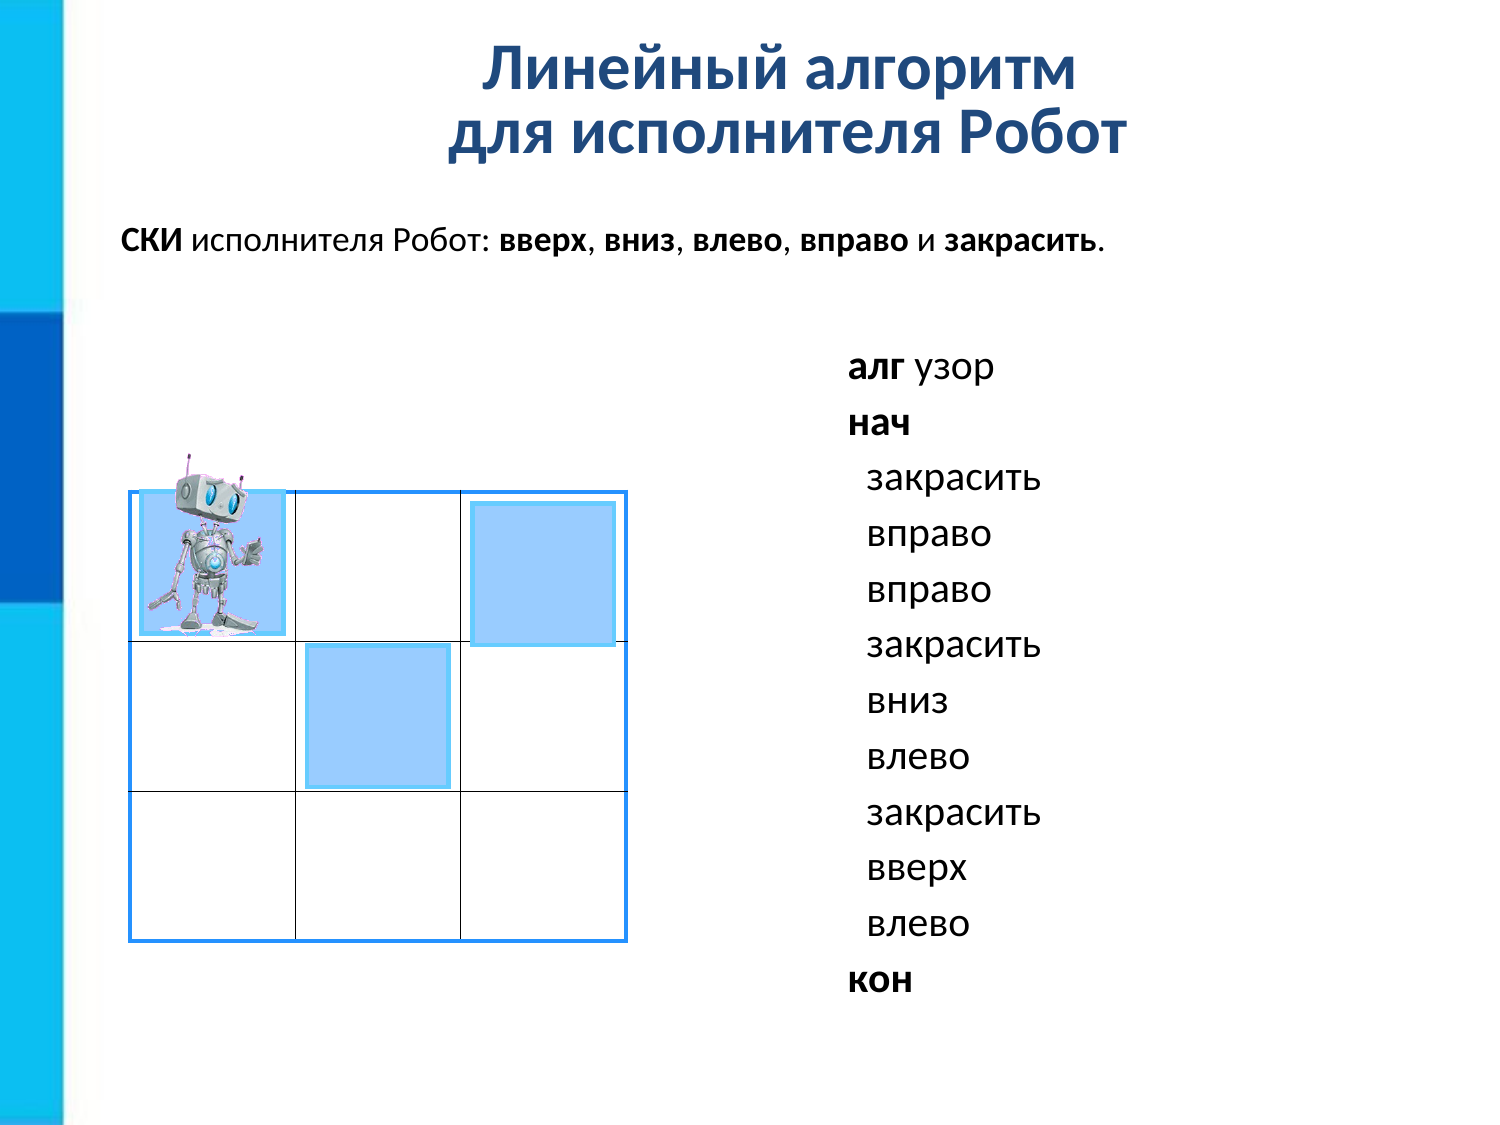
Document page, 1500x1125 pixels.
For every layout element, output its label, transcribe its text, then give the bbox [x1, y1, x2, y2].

table_header [461, 494, 624, 641]
text_box алг узор нач закрасить вправо вправо закрасить вниз влево закрасить вверх влево кон [832, 330, 1365, 1009]
table_cell [296, 792, 460, 939]
text_box Линейный алгоритм для исполнителя Робот [76, 30, 1500, 175]
text_box [307, 645, 449, 787]
table_cell [132, 642, 295, 791]
text_box [278, 491, 284, 634]
table_header [132, 494, 141, 641]
text_box [472, 503, 615, 646]
table_cell [461, 642, 624, 791]
table_cell [132, 792, 295, 939]
table_header [296, 494, 460, 641]
text_box СКИ исполнителя Робот: вверх, вниз, влево, вправо и закрасить. [106, 207, 1459, 266]
table_cell [296, 642, 460, 791]
table_header [278, 494, 295, 641]
picture [0, 0, 1500, 1125]
table_cell [461, 792, 624, 939]
